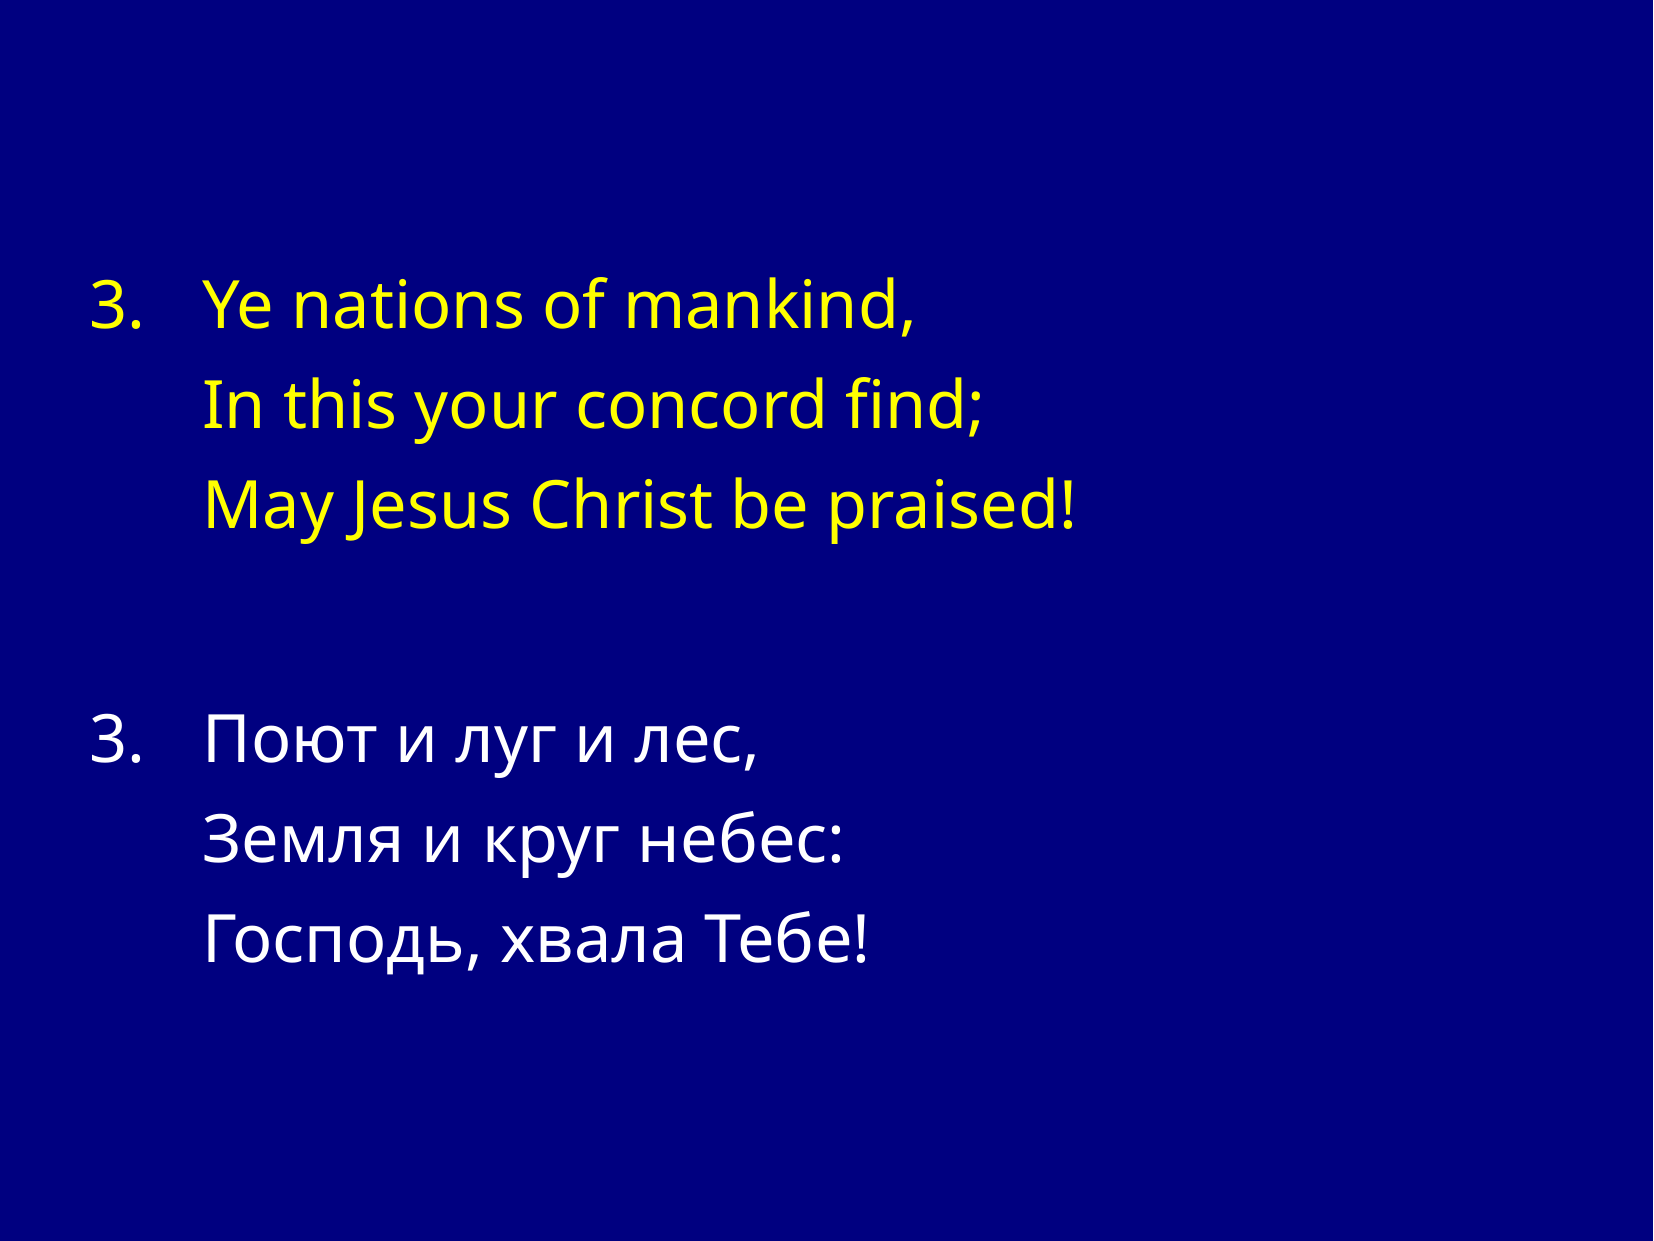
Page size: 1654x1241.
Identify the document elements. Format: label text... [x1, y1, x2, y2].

text_box 3. Ye nations of mankind, In this your concord find; May Jesus Christ be praised! [75, 150, 1576, 638]
text_box 3. Поют и луг и лес, Земля и круг небес: Господь, хвала Тебе! [75, 675, 1576, 1163]
